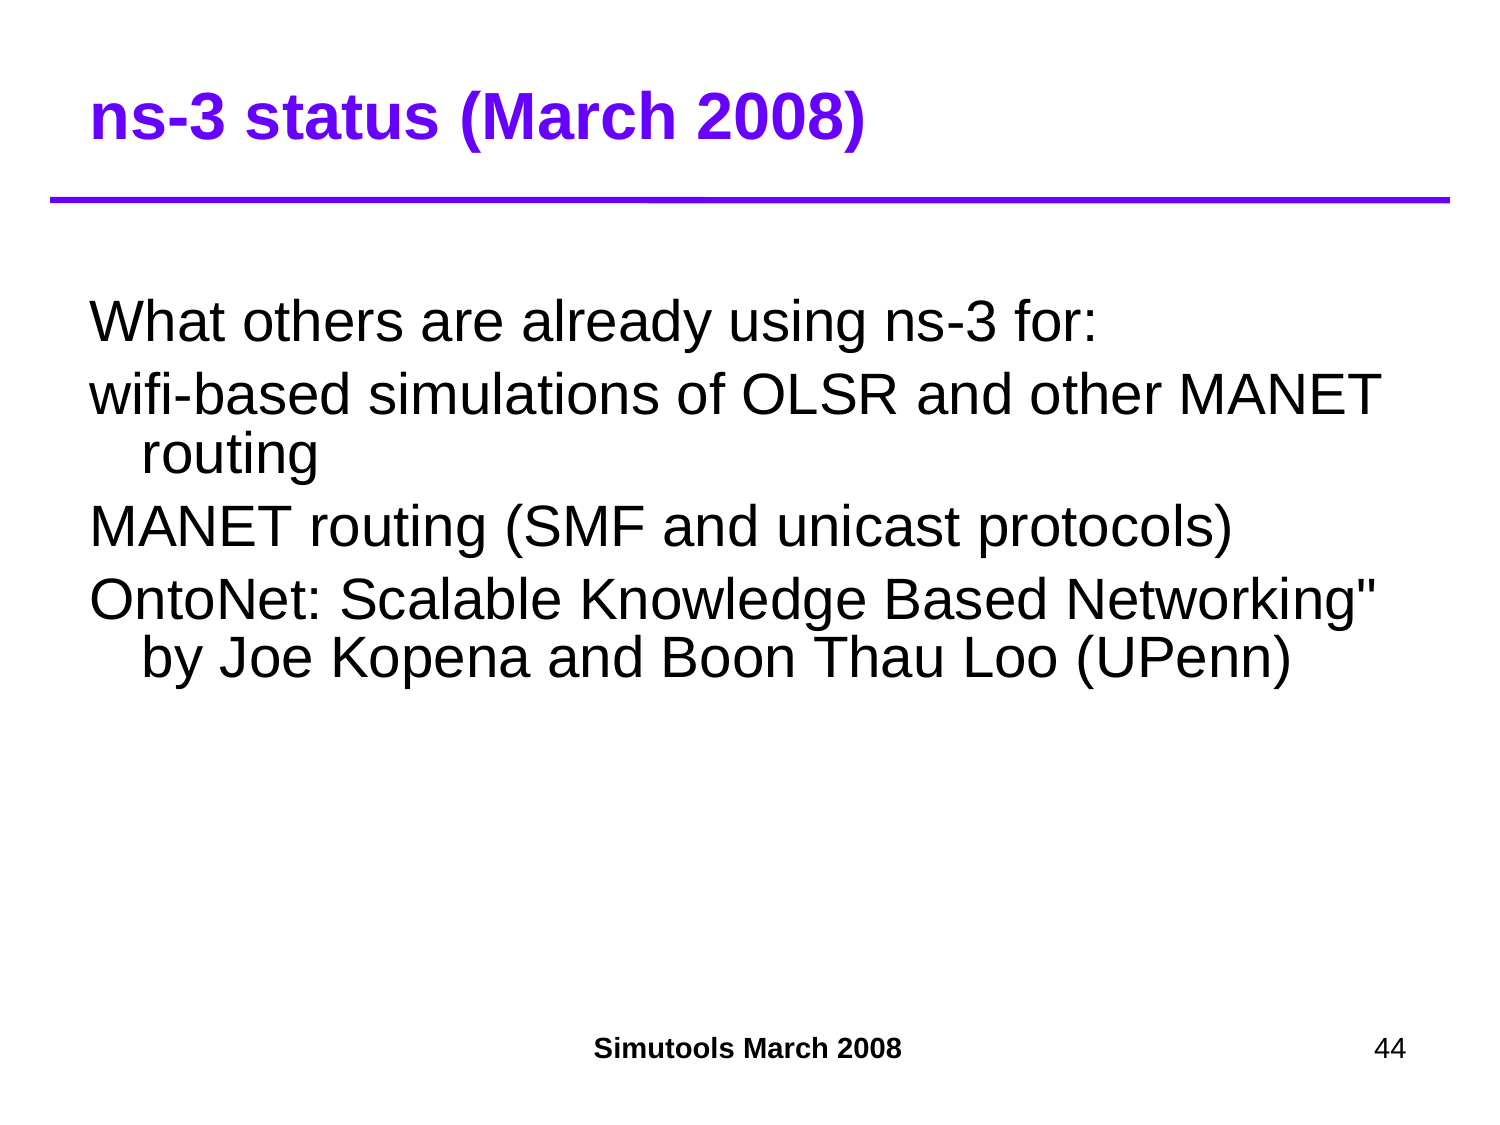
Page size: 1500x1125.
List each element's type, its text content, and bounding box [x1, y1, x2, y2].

title ns-3 status (March 2008) [75, 68, 1426, 165]
list What others are already using ns-3 for: wifi-based simulations of OLSR and other MANET routing MANET routing (SMF and unicast protocols) OntoNet: Scalable Knowledge Based Networking" by Joe Kopena and Boon Thau Loo (UPenn) [75, 207, 1426, 1019]
